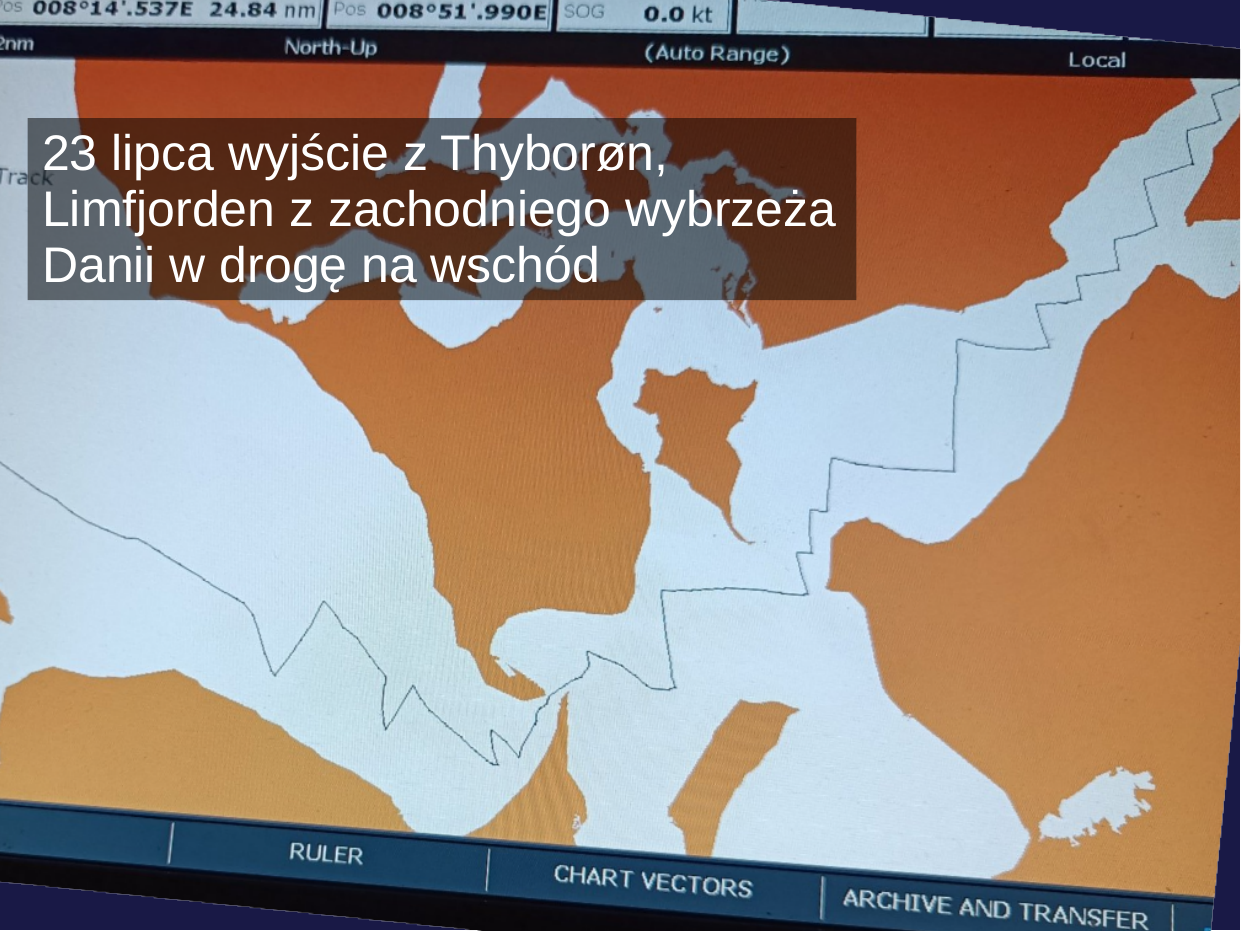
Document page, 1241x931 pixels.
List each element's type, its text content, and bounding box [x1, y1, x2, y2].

text_box 23 lipca wyjście z Thyborøn, Limfjorden z zachodniego wybrzeża Danii w drogę na wschód [27, 118, 857, 301]
picture [0, 0, 1241, 931]
